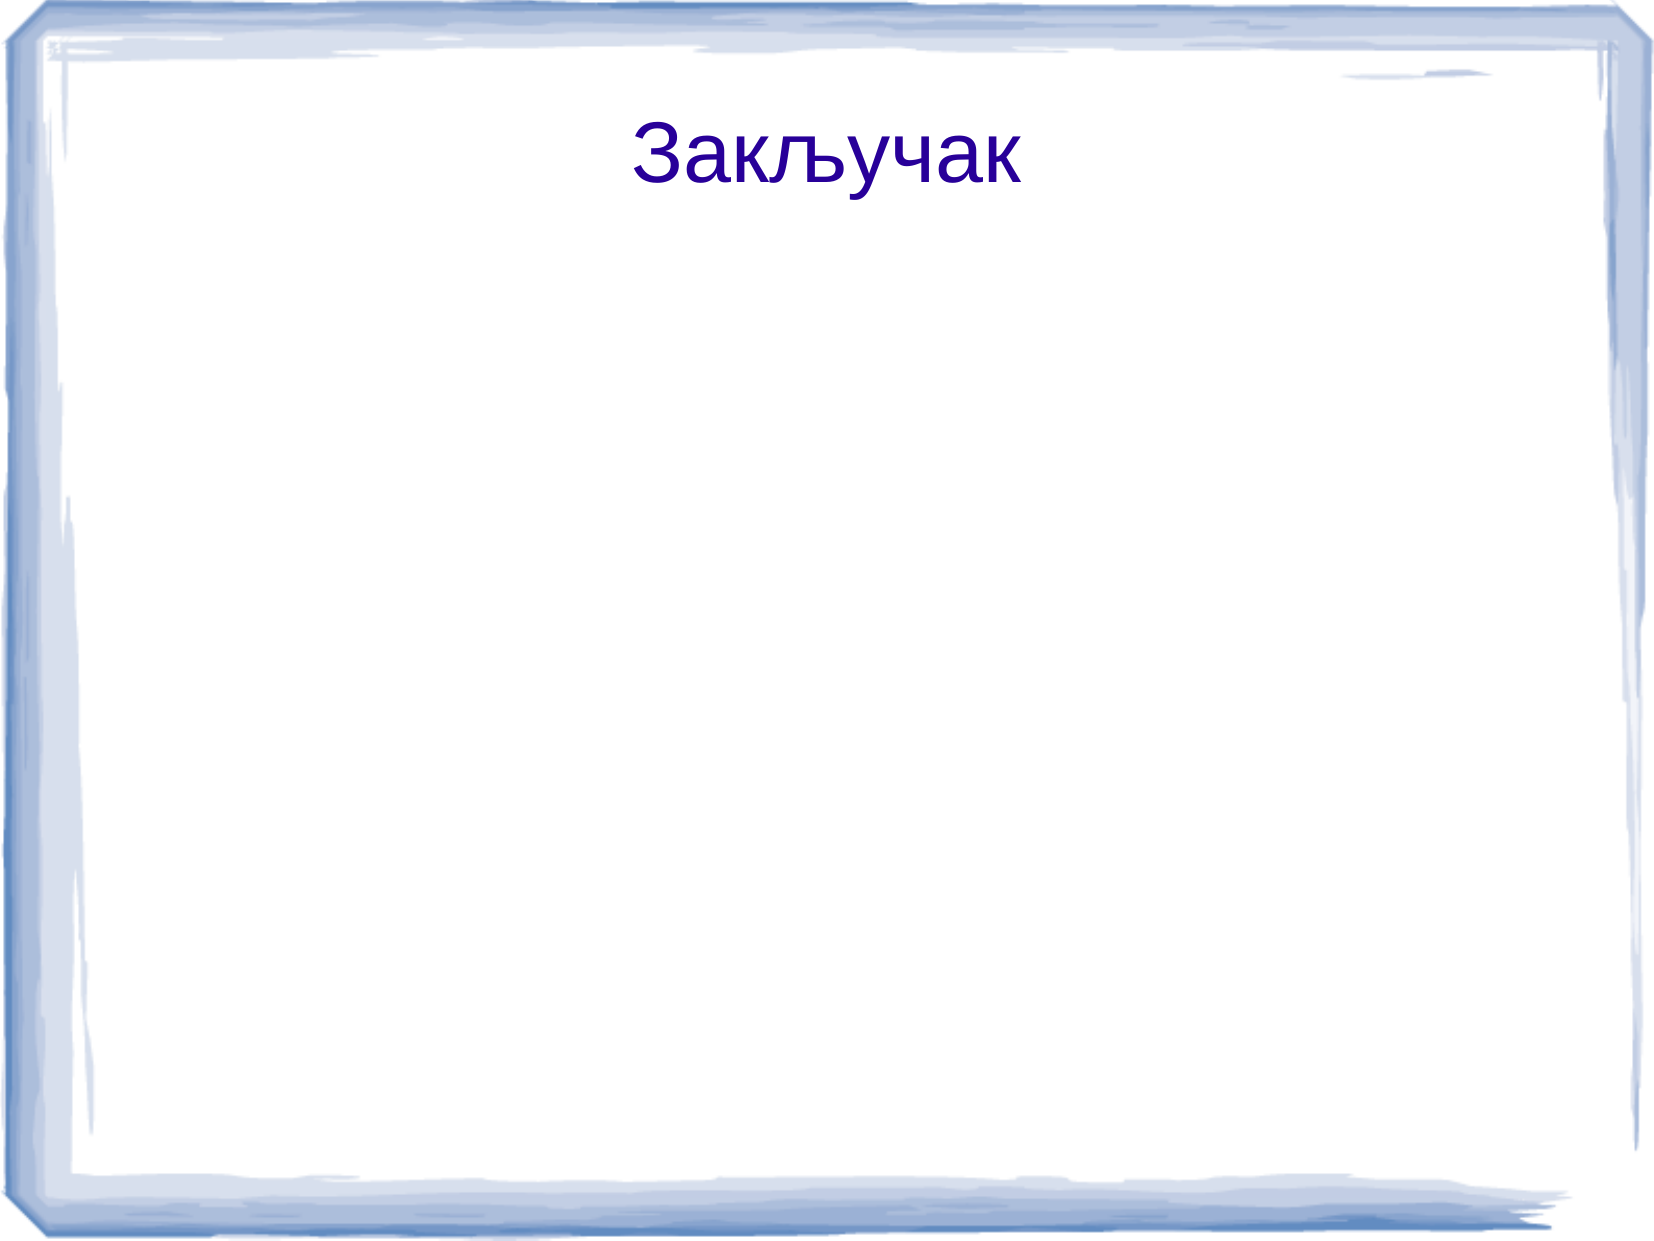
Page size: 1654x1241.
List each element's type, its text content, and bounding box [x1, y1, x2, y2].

title Закључак [82, 49, 1571, 257]
picture [0, 0, 1654, 1241]
